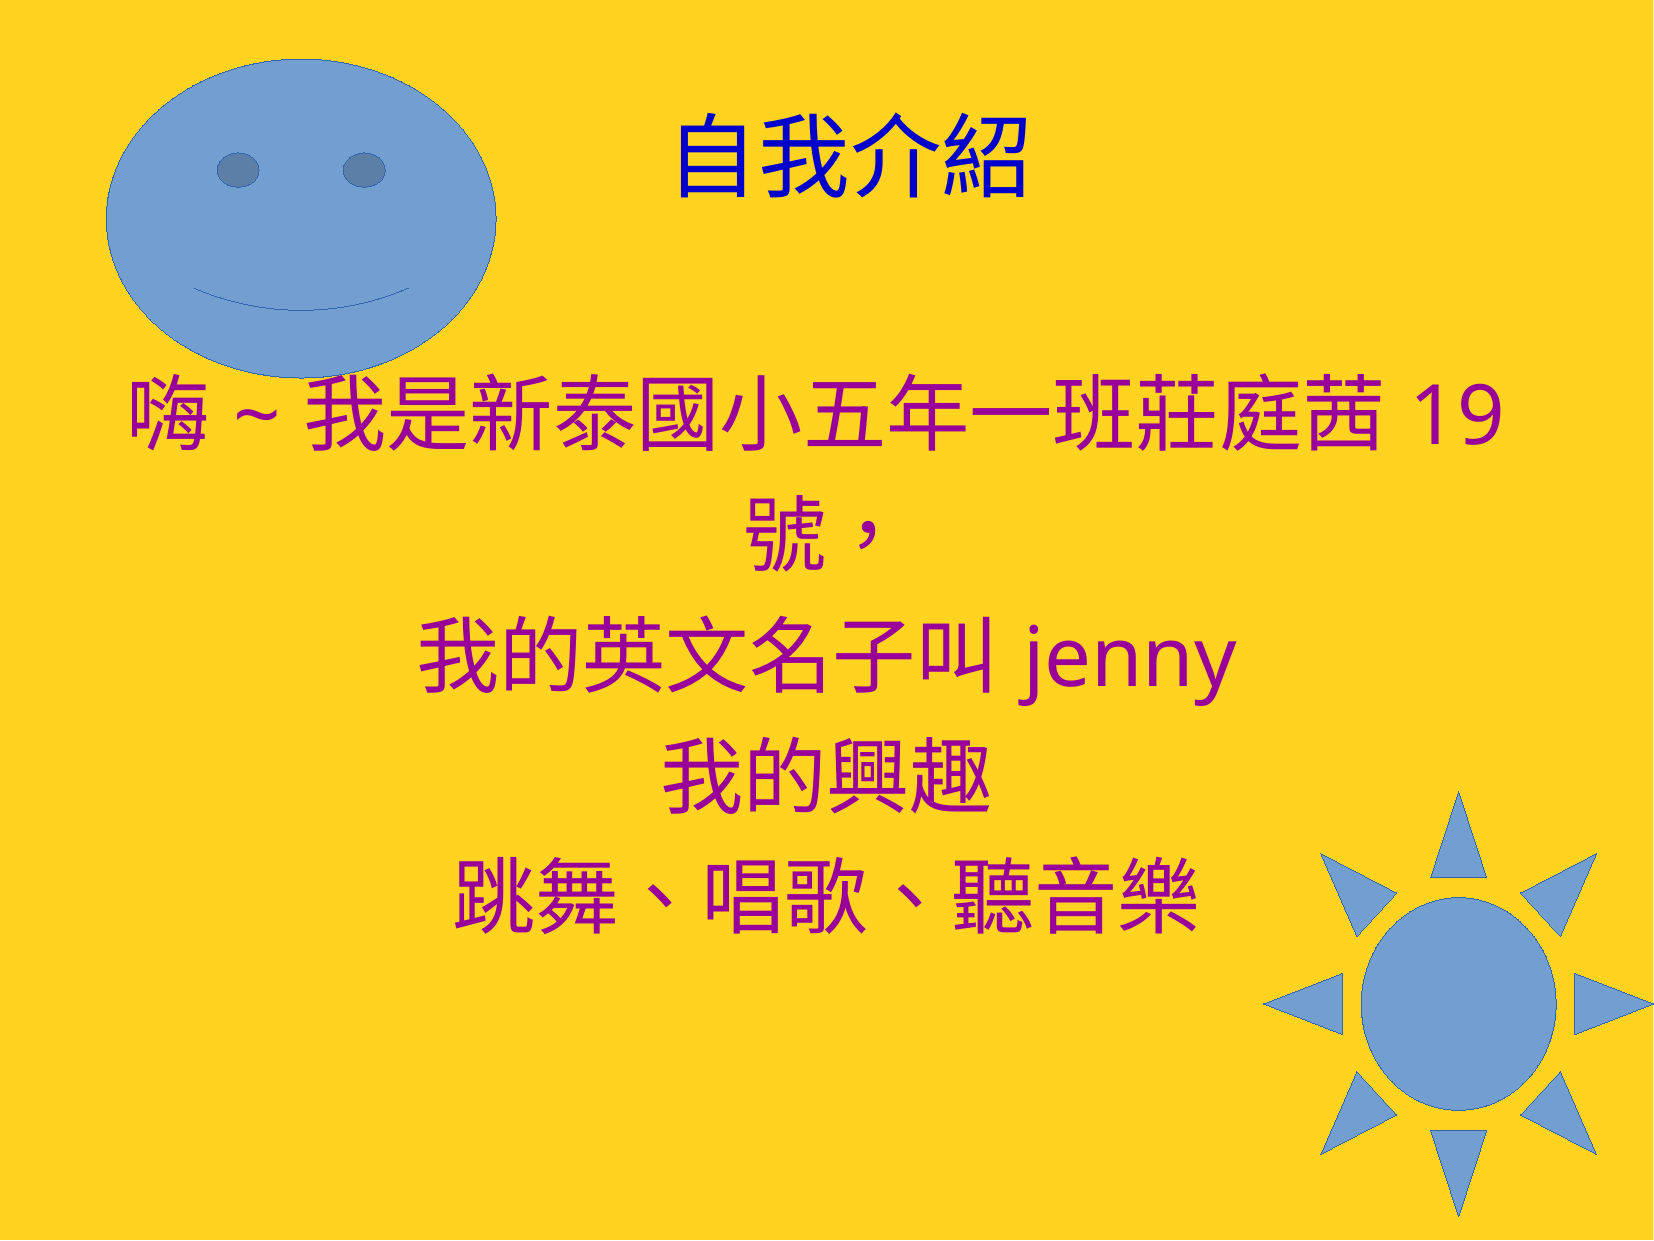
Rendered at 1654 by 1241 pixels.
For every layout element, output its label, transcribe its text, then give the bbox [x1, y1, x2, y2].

text_box [1320, 1071, 1397, 1155]
text_box [1430, 1130, 1487, 1217]
title 自我介紹 [106, 232, 111, 255]
text_box [1320, 853, 1397, 937]
text_box [1574, 973, 1654, 1035]
text_box [1430, 791, 1487, 878]
text_box [1520, 853, 1597, 937]
subtitle 嗨~我是新泰國小五年一班莊庭茜19號， 我的英文名子叫jenny 我的興趣 跳舞、唱歌、聽音樂 [82, 290, 1571, 1010]
text_box [1361, 897, 1557, 1111]
text_box [106, 59, 497, 379]
text_box [1520, 1071, 1597, 1155]
text_box [1263, 973, 1343, 1035]
title 自我介紹 [106, 47, 1595, 255]
